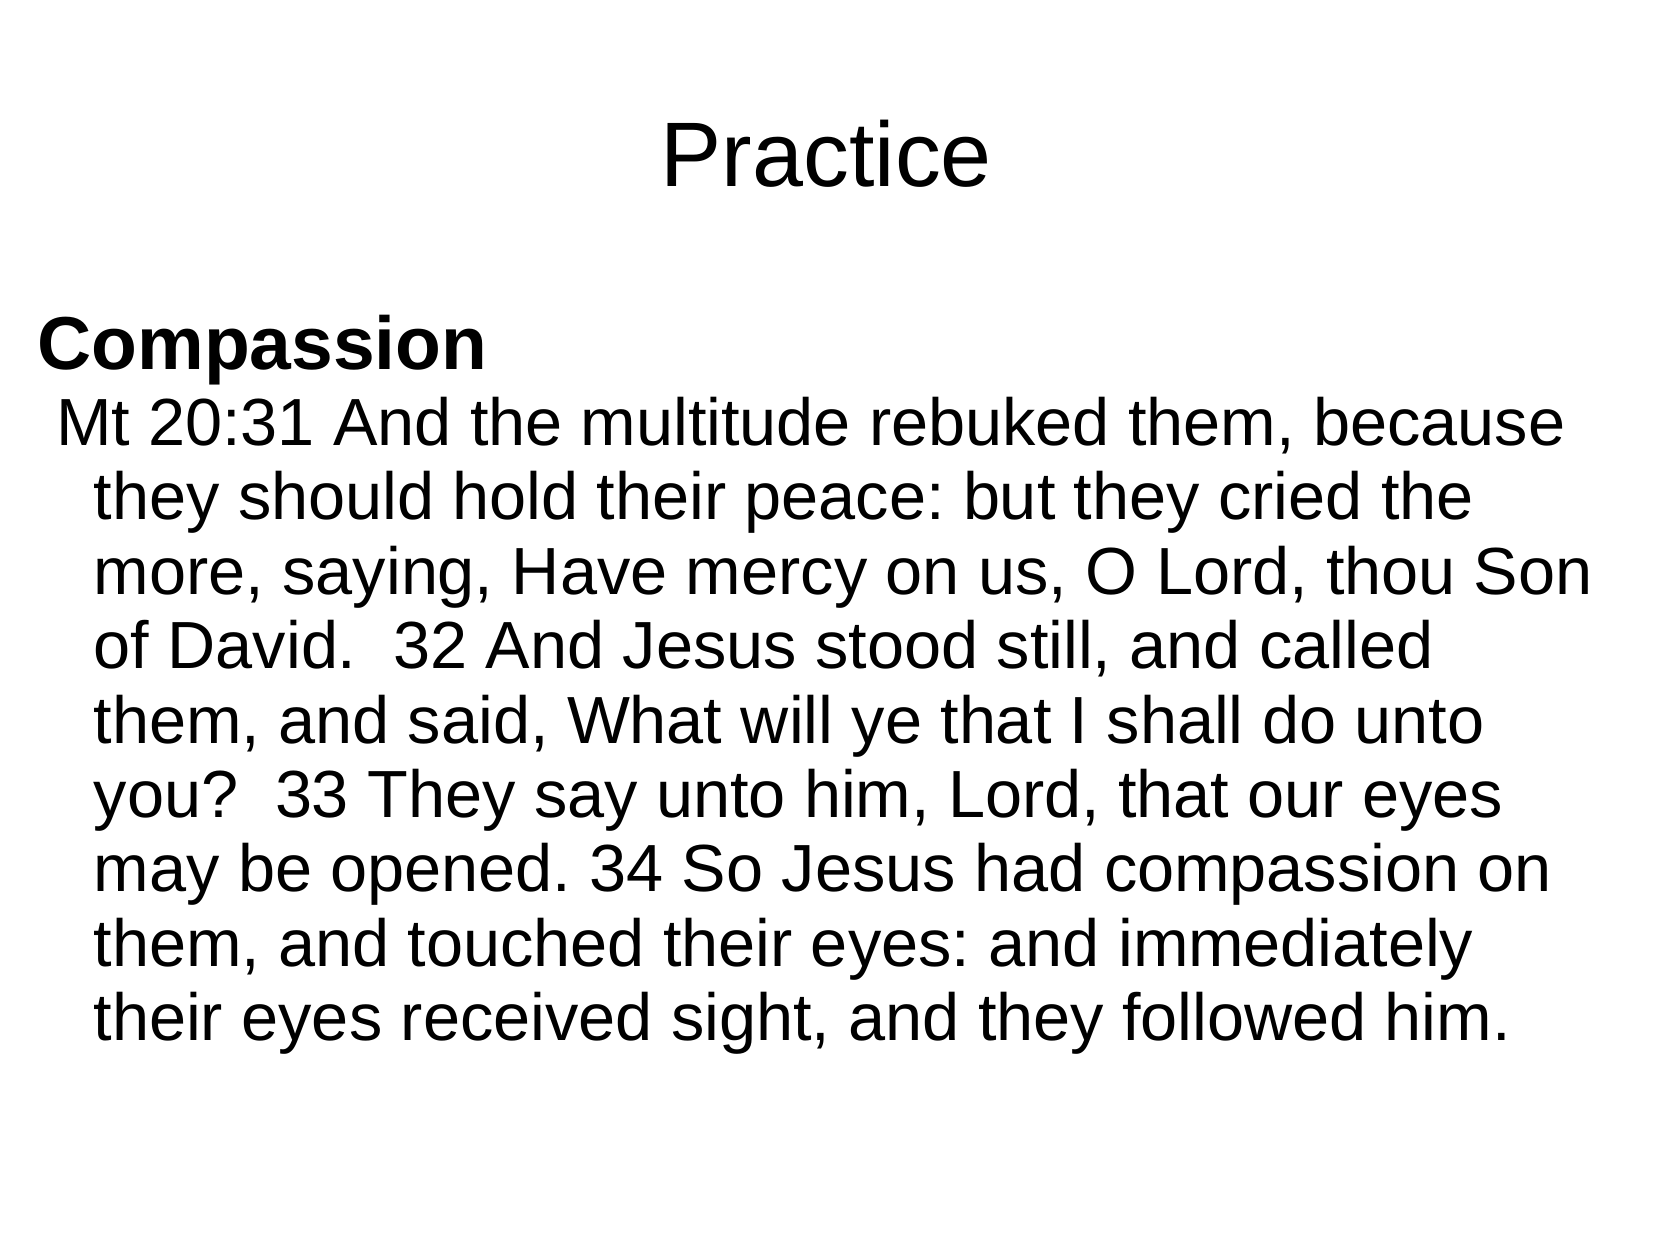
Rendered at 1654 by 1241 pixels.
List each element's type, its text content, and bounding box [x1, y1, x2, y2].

title Practice [82, 56, 1571, 249]
subtitle Compassion Mt 20:31 And the multitude rebuked them, because they should hold their peace: but they cried the more, saying, Have mercy on us, O Lord, thou Son of David. 32 And Jesus stood still, and called them, and said, What will ye that I shall do unto you? 33 They say unto him, Lord, that our eyes may be opened. 34 So Jesus had compassion on them, and touched their eyes: and immediately their eyes received sight, and they followed him. [37, 274, 1613, 1079]
